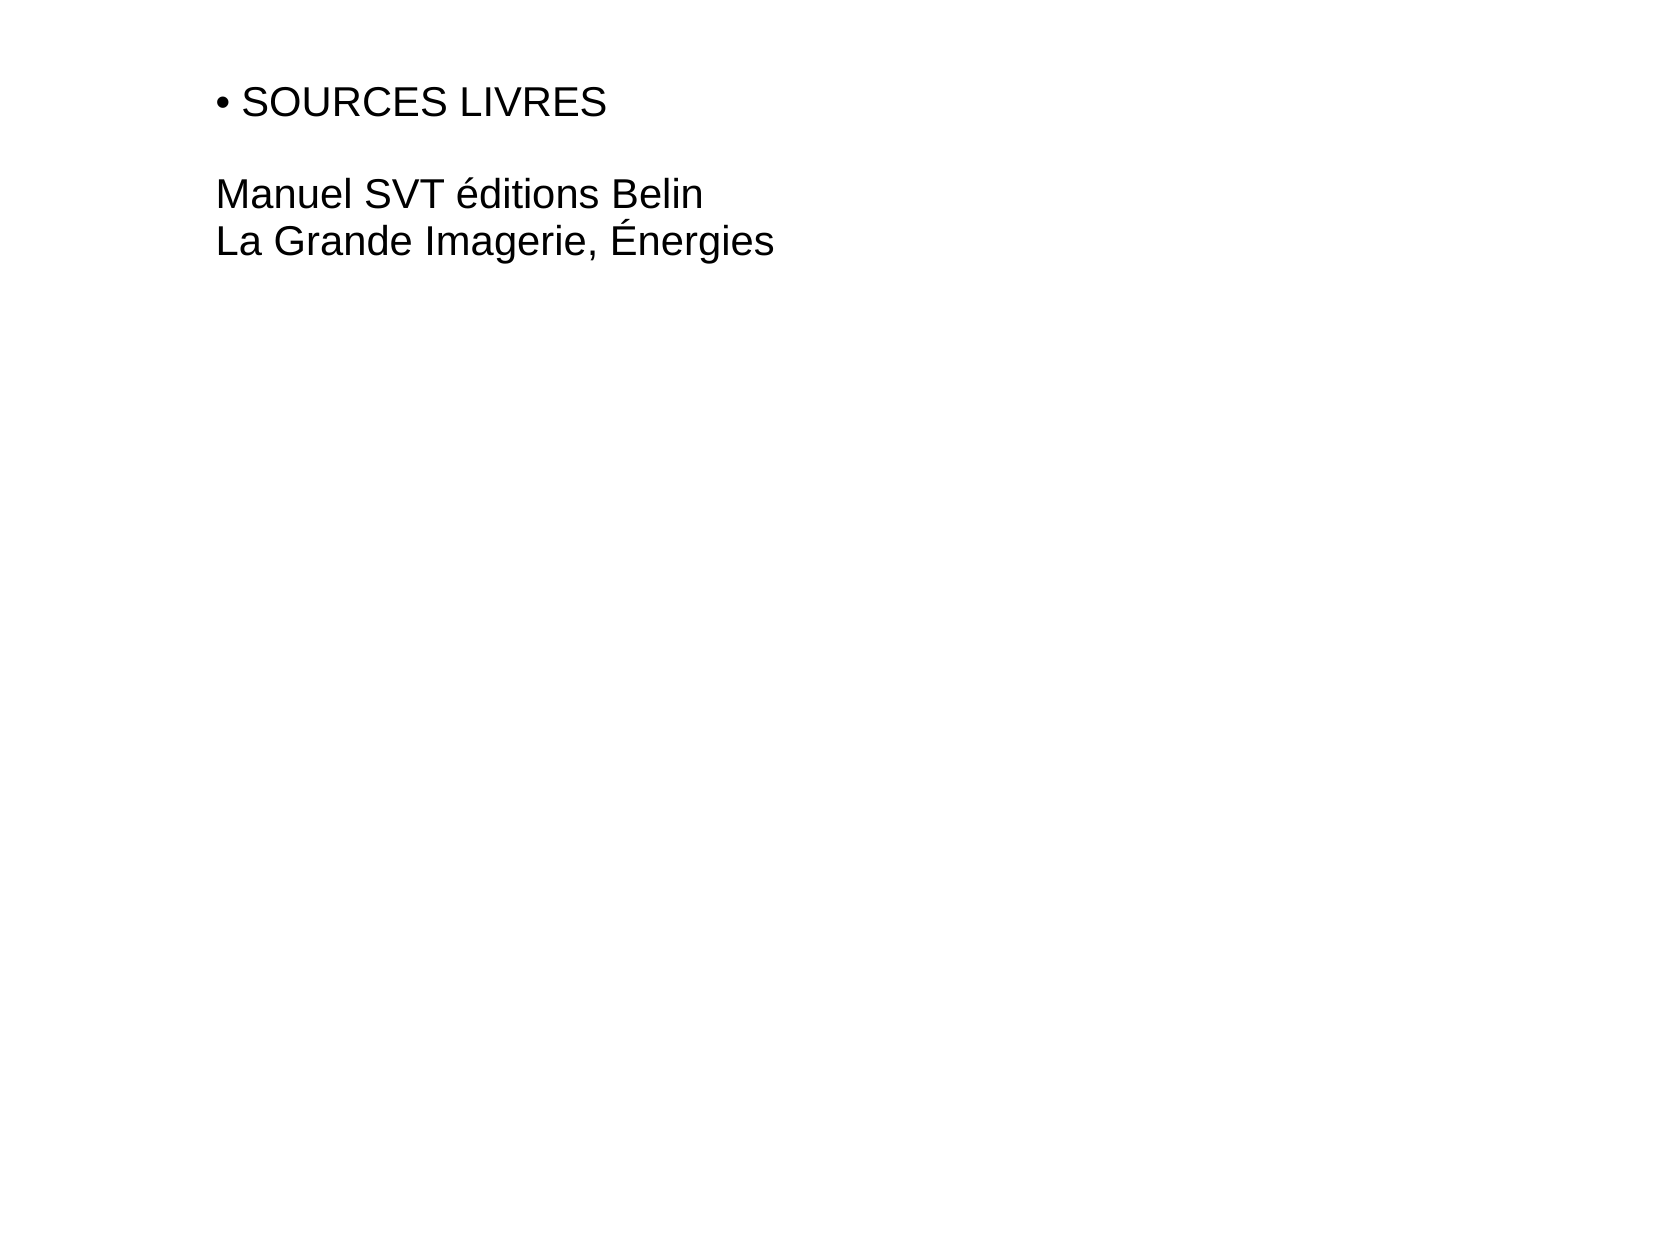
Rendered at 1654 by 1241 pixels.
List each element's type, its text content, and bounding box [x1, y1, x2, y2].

text_box • SOURCES LIVRES Manuel SVT éditions Belin La Grande Imagerie, Énergies [165, 70, 1548, 934]
